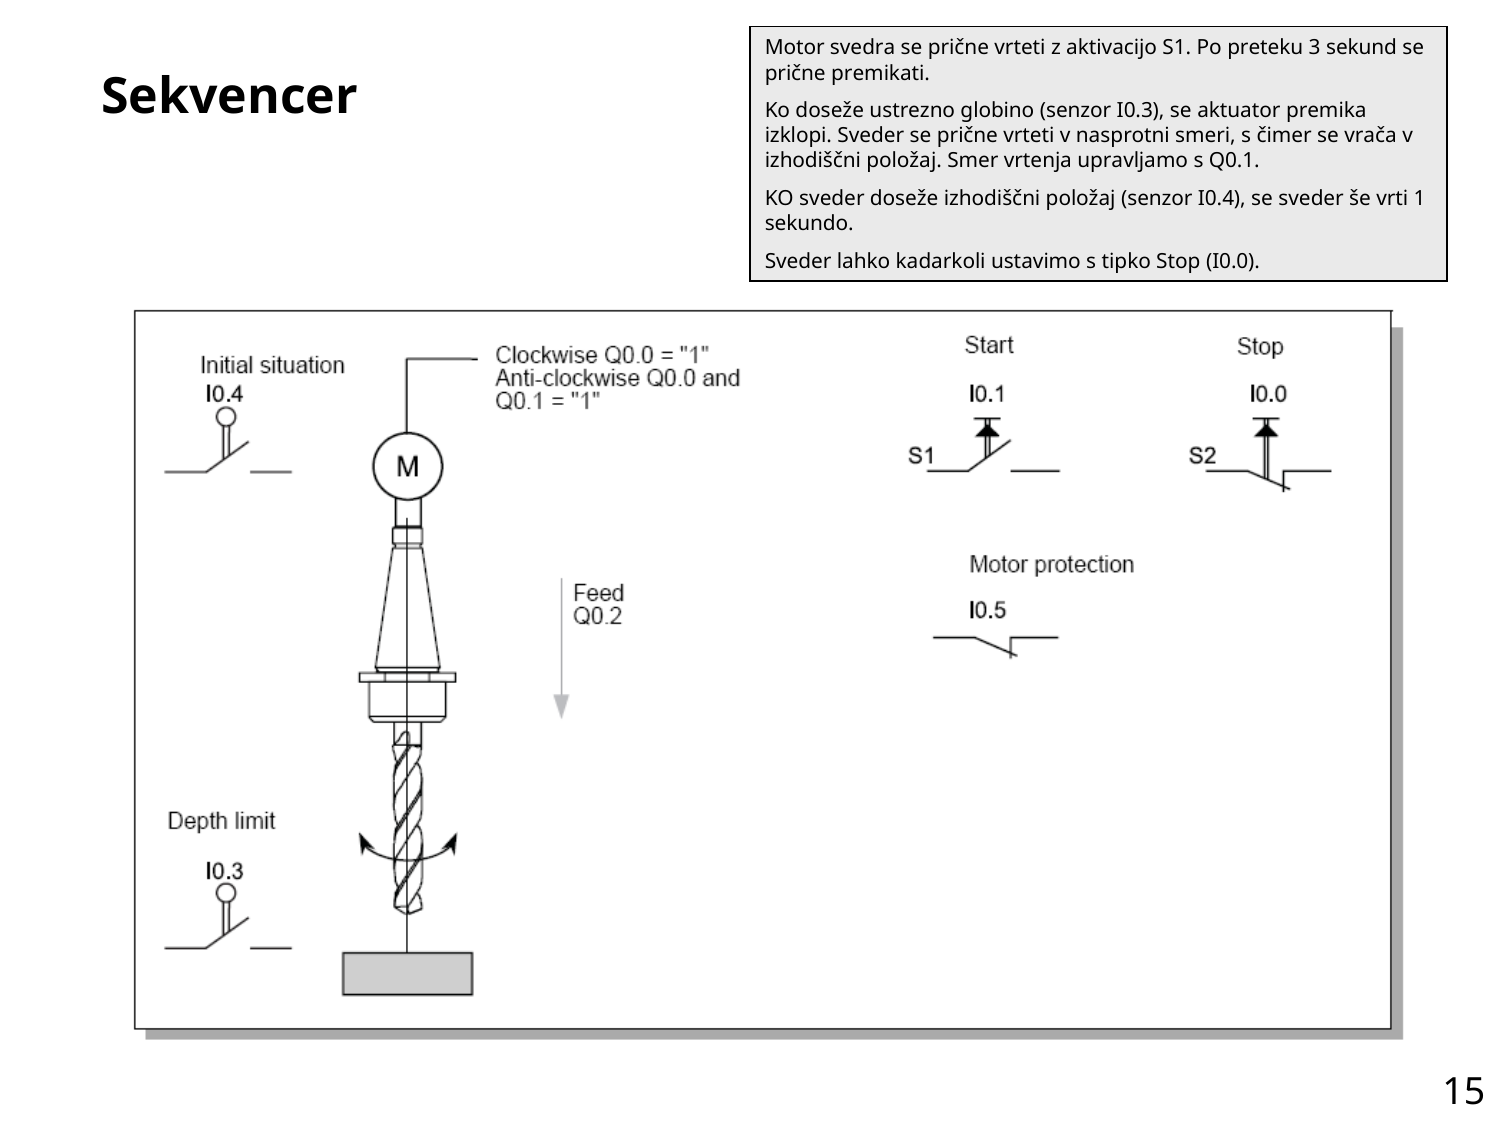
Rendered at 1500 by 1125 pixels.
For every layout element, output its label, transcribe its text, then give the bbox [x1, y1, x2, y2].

picture [130, 306, 1409, 1047]
text_box Sekvencer [86, 55, 374, 131]
text_box Motor svedra se prične vrteti z aktivacijo S1. Po preteku 3 sekund se prične premikati. Ko doseže ustrezno globino (senzor I0.3), se aktuator premika izklopi. Sveder se prične vrteti v nasprotni smeri, s čimer se vrača v izhodiščni položaj. Smer vrtenja upravljamo s Q0.1. KO sveder doseže izhodiščni položaj (senzor I0.4), se sveder še vrti 1 sekundo. Sveder lahko kadarkoli ustavimo s tipko Stop (I0.0). [750, 26, 1447, 281]
